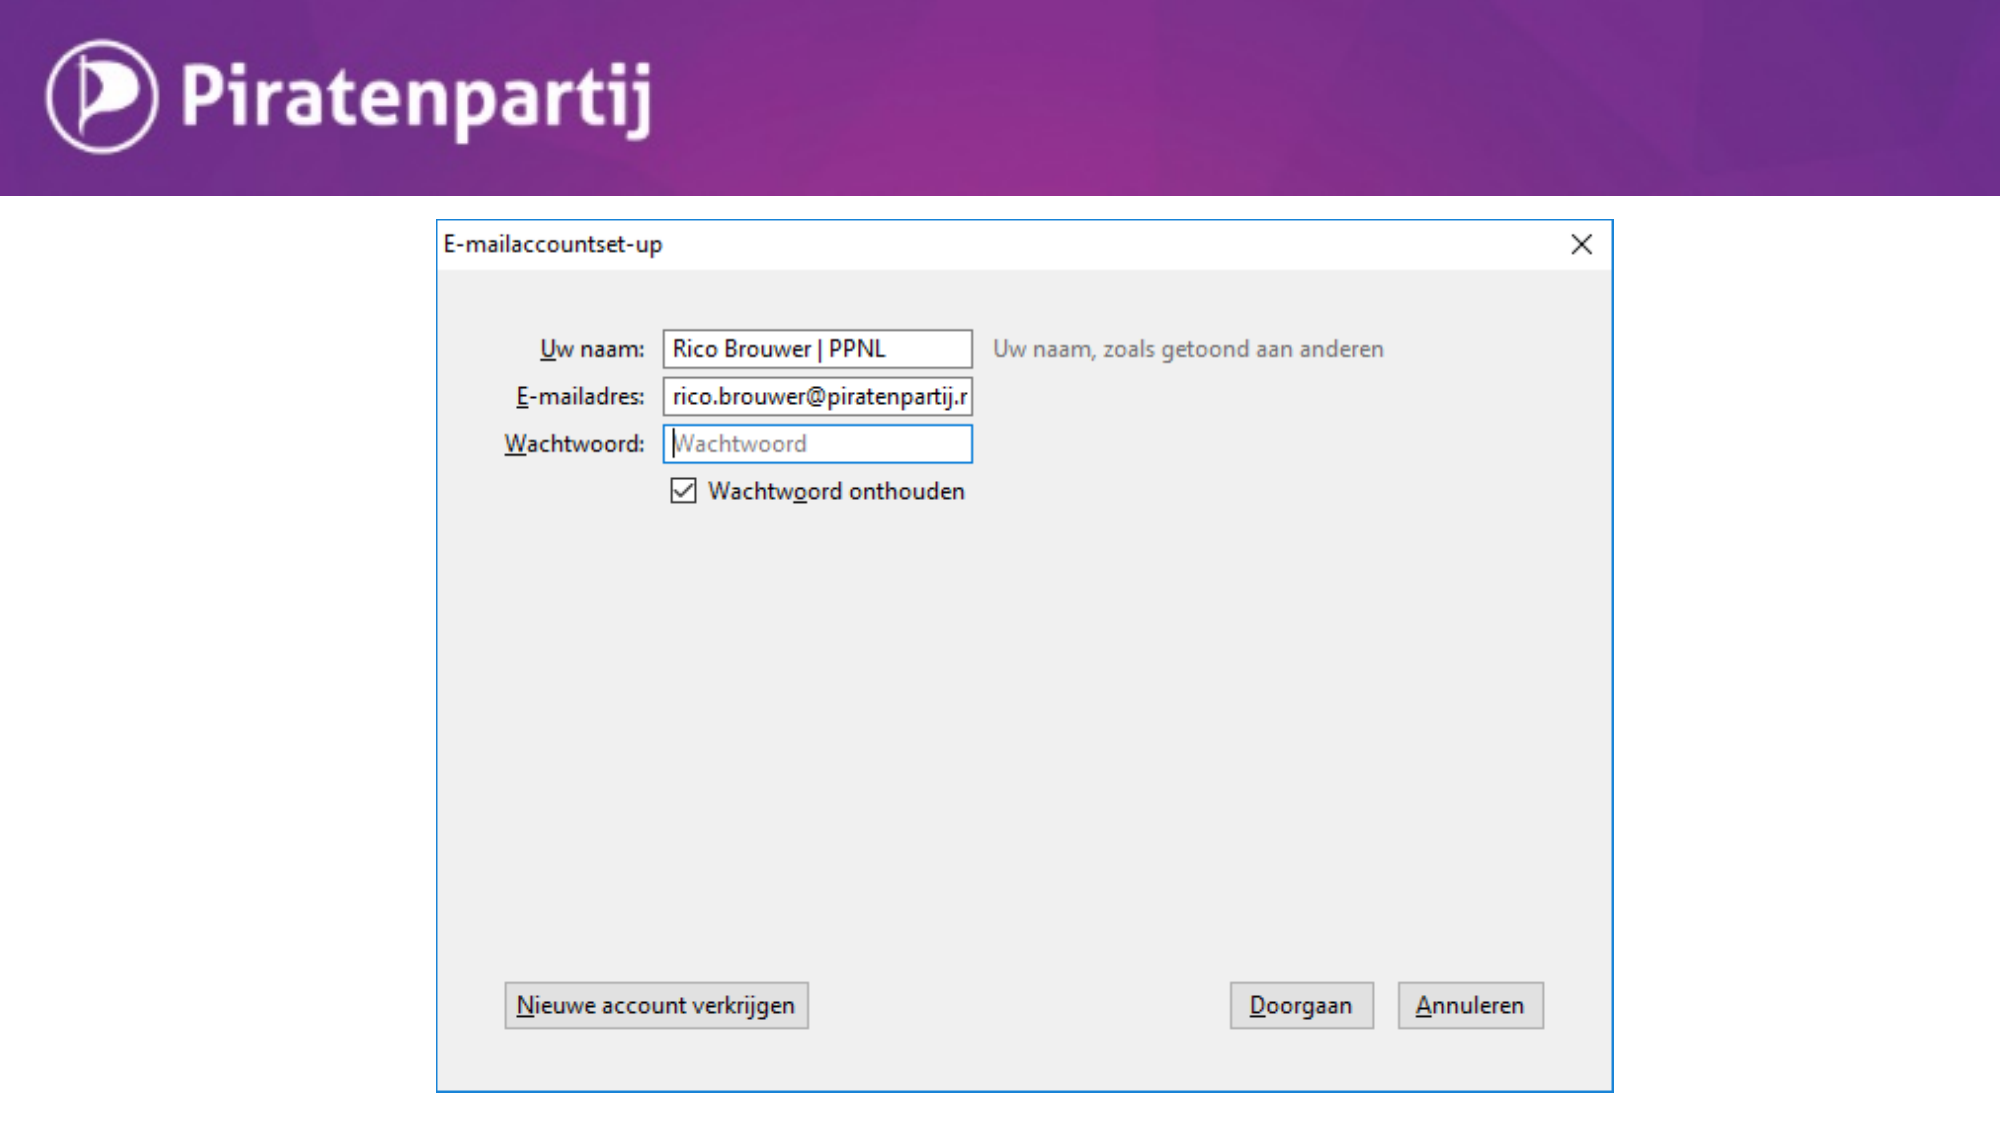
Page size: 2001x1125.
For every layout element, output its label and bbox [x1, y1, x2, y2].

picture [436, 219, 1614, 1093]
picture [0, 0, 2000, 196]
